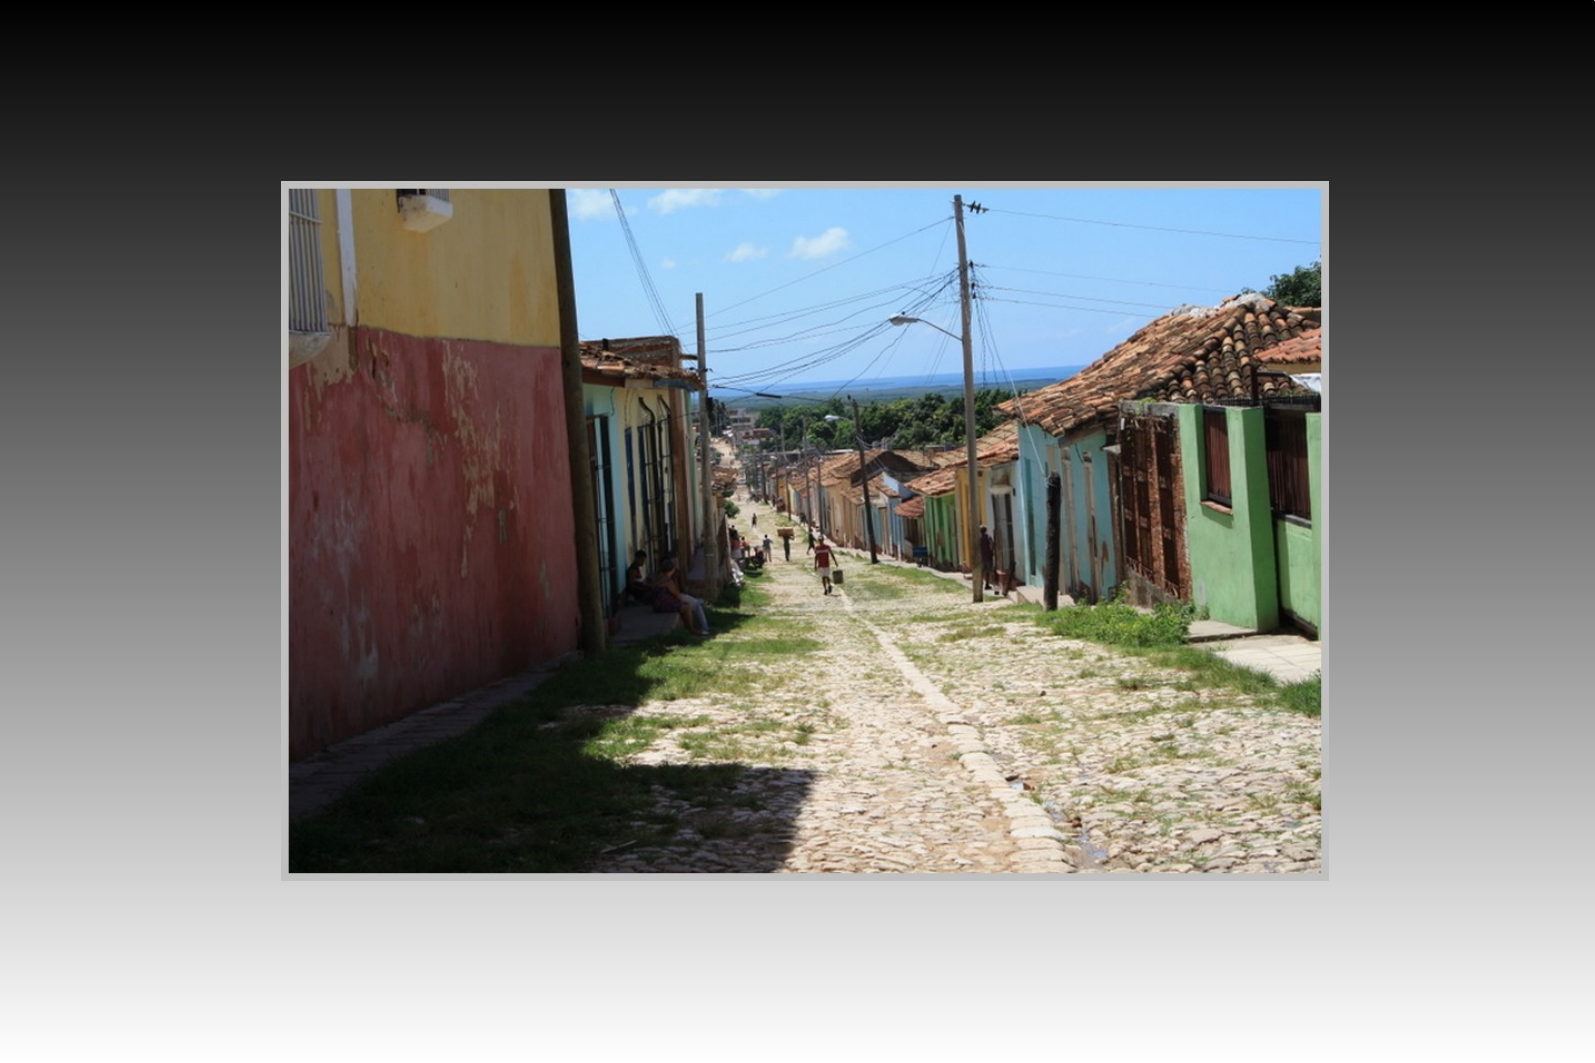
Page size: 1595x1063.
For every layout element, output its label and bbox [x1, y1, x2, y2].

picture [281, 181, 1329, 881]
